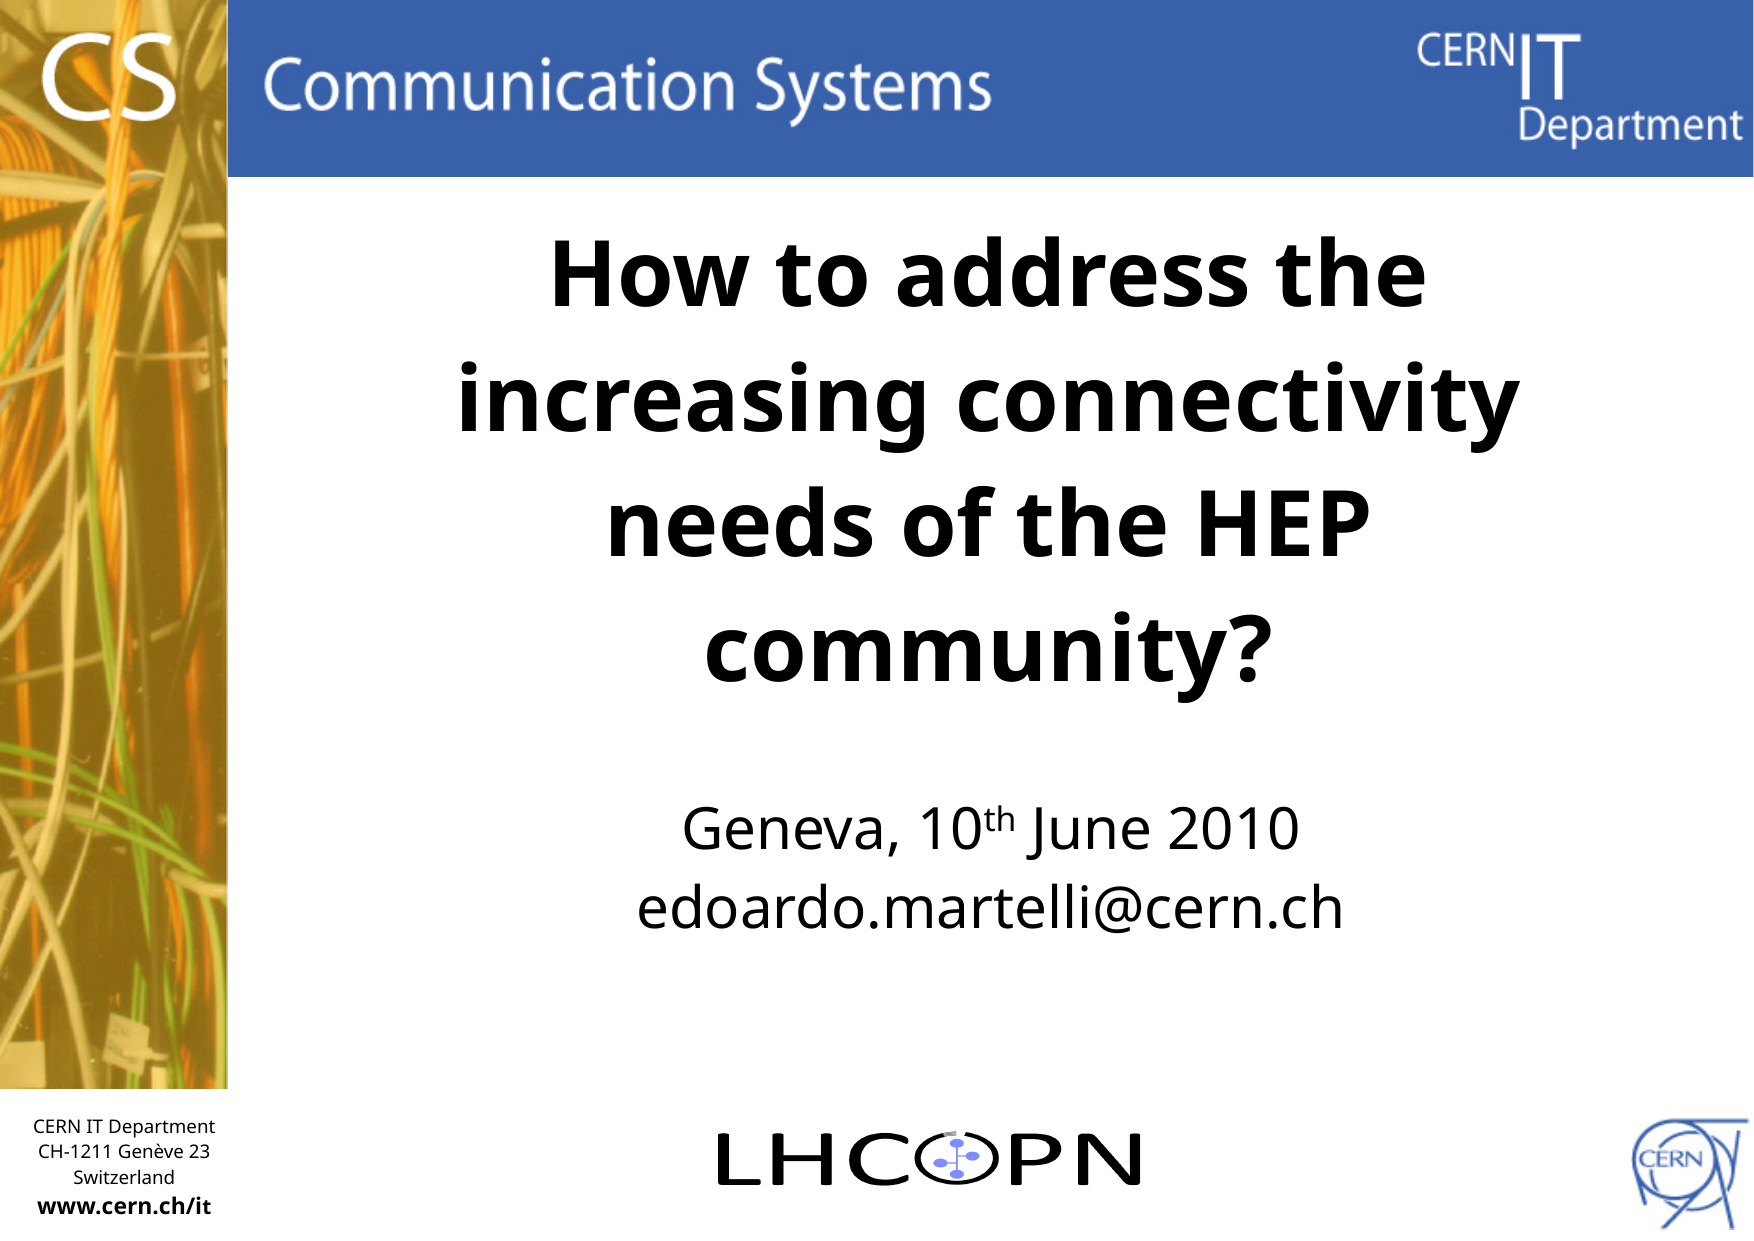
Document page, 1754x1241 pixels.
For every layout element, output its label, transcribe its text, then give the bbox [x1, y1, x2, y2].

picture [1631, 1117, 1750, 1230]
picture [0, 0, 1754, 1089]
picture [713, 1128, 1149, 1189]
text_box CERN IT Department CH-1211 Genève 23 Switzerland www.cern.ch/it [0, 1105, 249, 1229]
text_box Geneva, 10th June 2010 edoardo.martelli@cern.ch [345, 780, 1637, 1112]
title How to address the increasing connectivity needs of the HEP community? [326, 236, 1652, 680]
